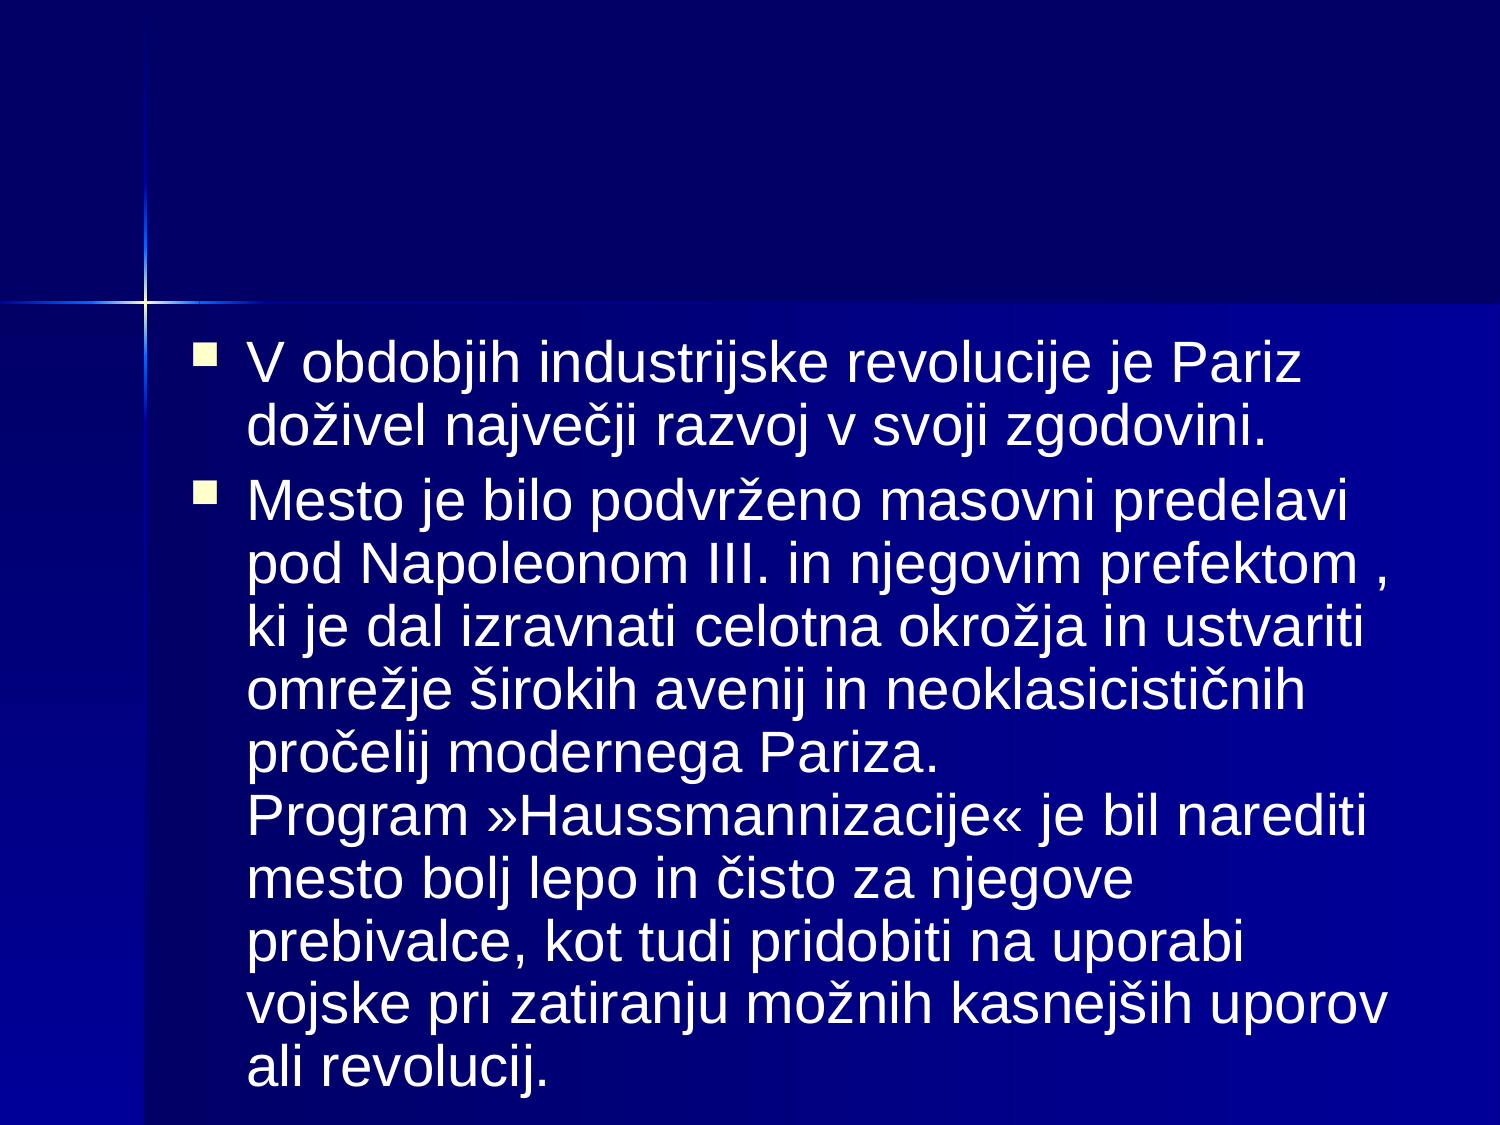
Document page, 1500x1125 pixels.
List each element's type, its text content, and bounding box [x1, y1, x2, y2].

list V obdobjih industrijske revolucije je Pariz doživel največji razvoj v svoji zgodovini. Mesto je bilo podvrženo masovni predelavi pod Napoleonom III. in njegovim prefektom , ki je dal izravnati celotna okrožja in ustvariti omrežje širokih avenij in neoklasicističnih pročelij modernega Pariza. Program »Haussmannizacije« je bil narediti mesto bolj lepo in čisto za njegove prebivalce, kot tudi pridobiti na uporabi vojske pri zatiranju možnih kasnejših uporov ali revolucij. [174, 324, 1413, 1000]
